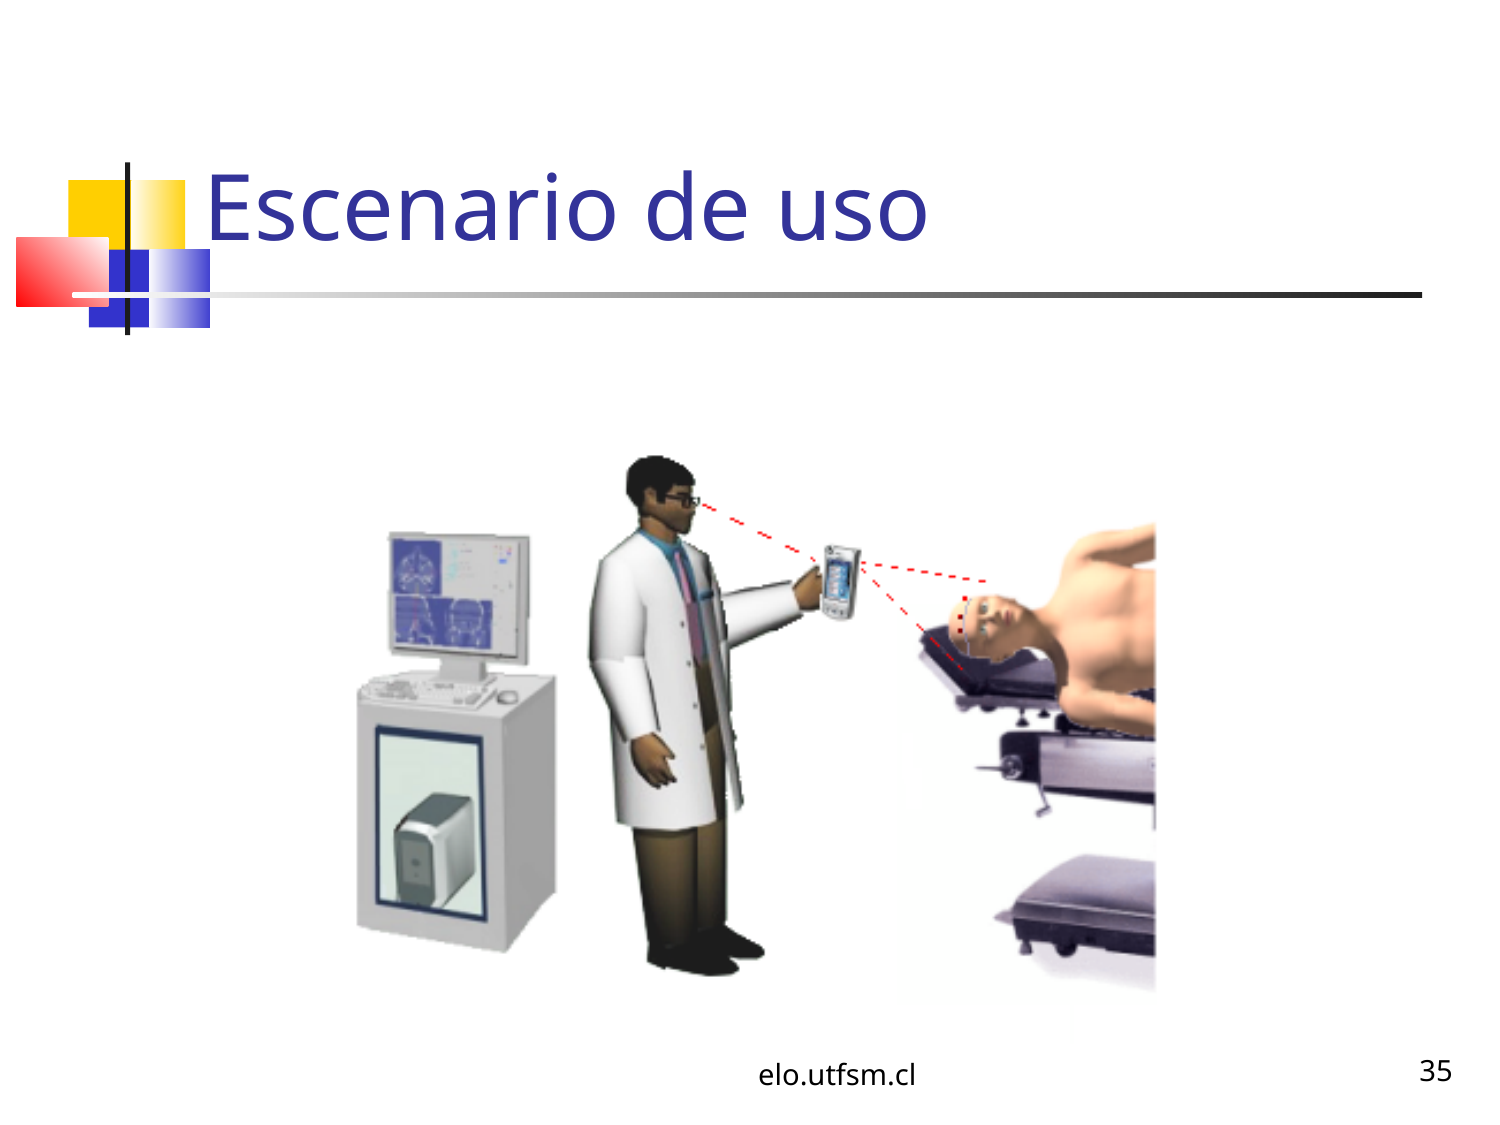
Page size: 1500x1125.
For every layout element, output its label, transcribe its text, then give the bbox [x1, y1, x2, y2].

text_box elo.utfsm.cl [599, 1046, 1075, 1100]
text_box <number> [1155, 1024, 1468, 1100]
list [193, 331, 1469, 1007]
title Escenario de uso [188, 35, 1269, 276]
picture [270, 378, 1159, 1046]
